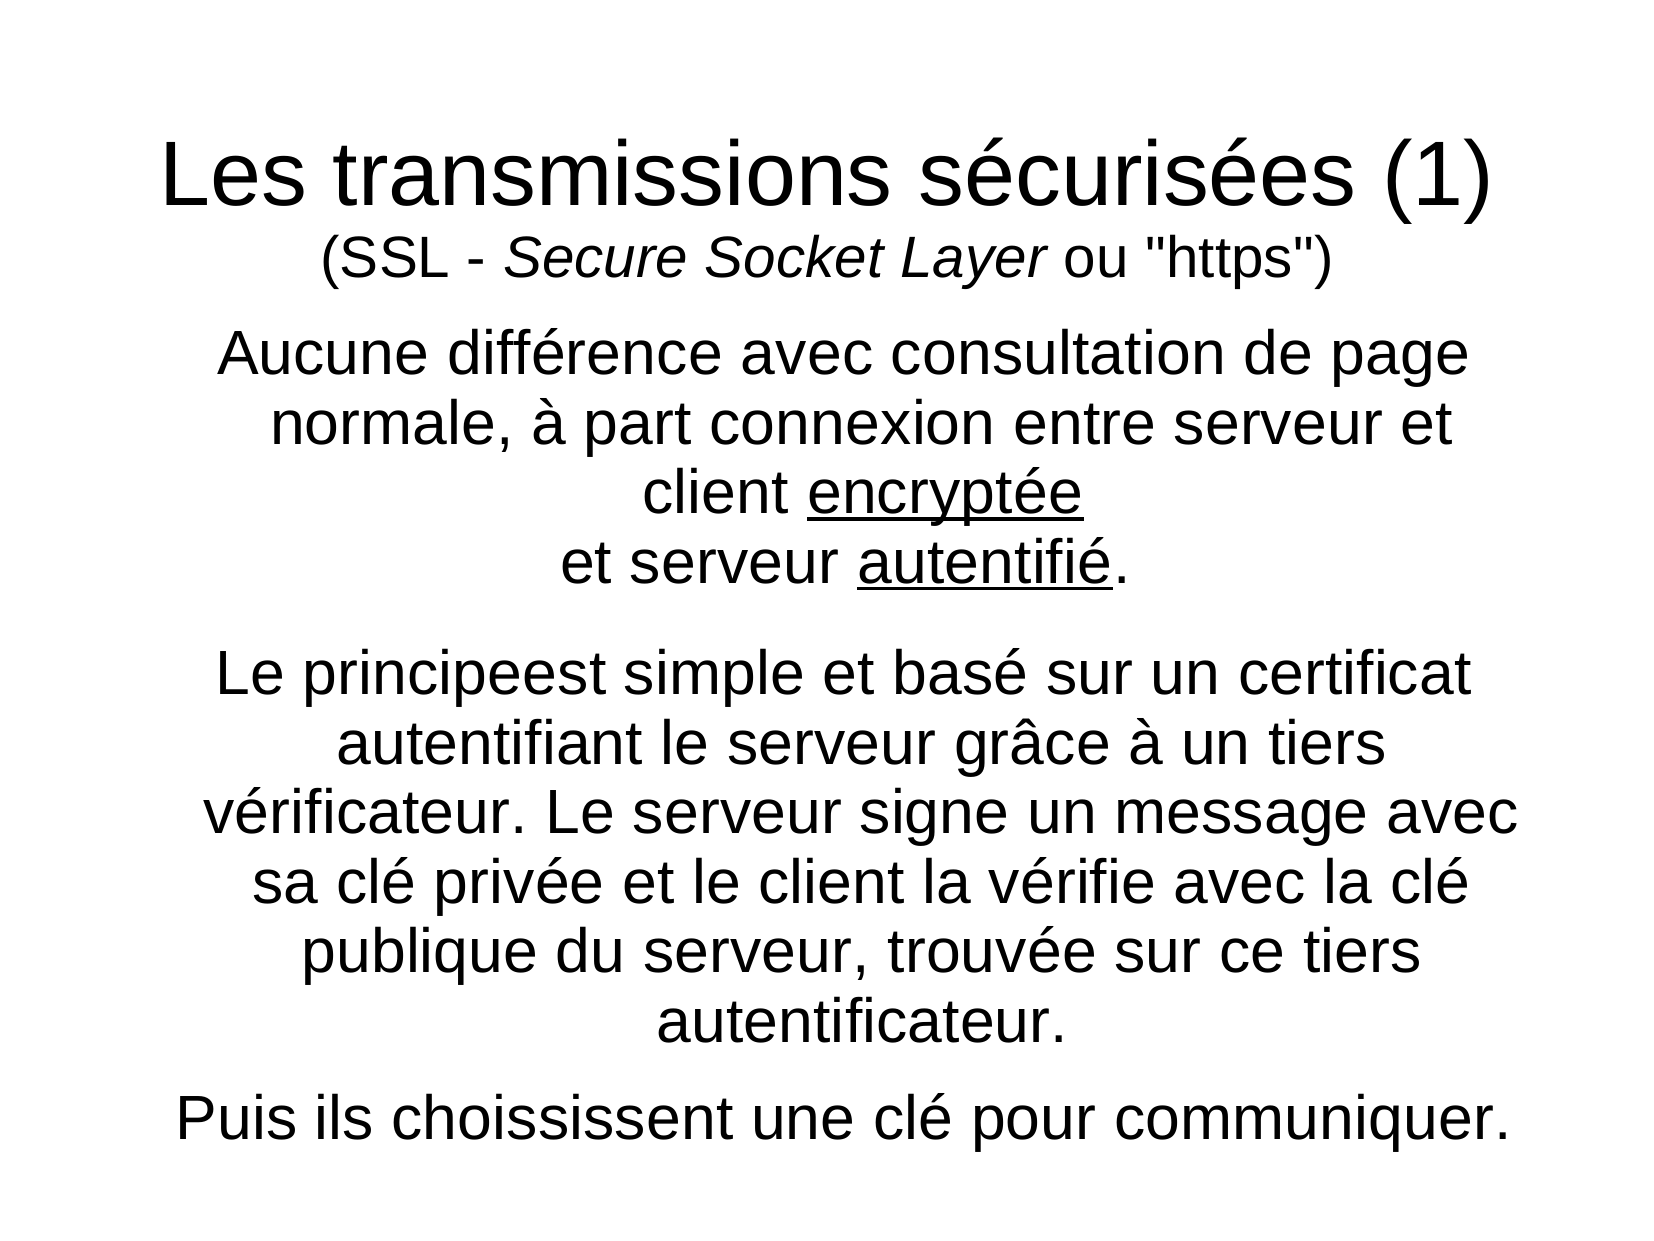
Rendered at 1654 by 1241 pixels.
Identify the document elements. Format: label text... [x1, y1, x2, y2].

title Les transmissions sécurisées (1) (SSL - Secure Socket Layer ou "https") [121, 102, 1534, 311]
subtitle Aucune différence avec consultation de page normale, à part connexion entre serveur et client encryptée et serveur autentifié. Le principeest simple et basé sur un certificat autentifiant le serveur grâce à un tiers vérificateur. Le serveur signe un message avec sa clé privée et le client la vérifie avec la clé publique du serveur, trouvée sur ce tiers autentificateur. Puis ils choississent une clé pour communiquer. [121, 318, 1534, 1153]
